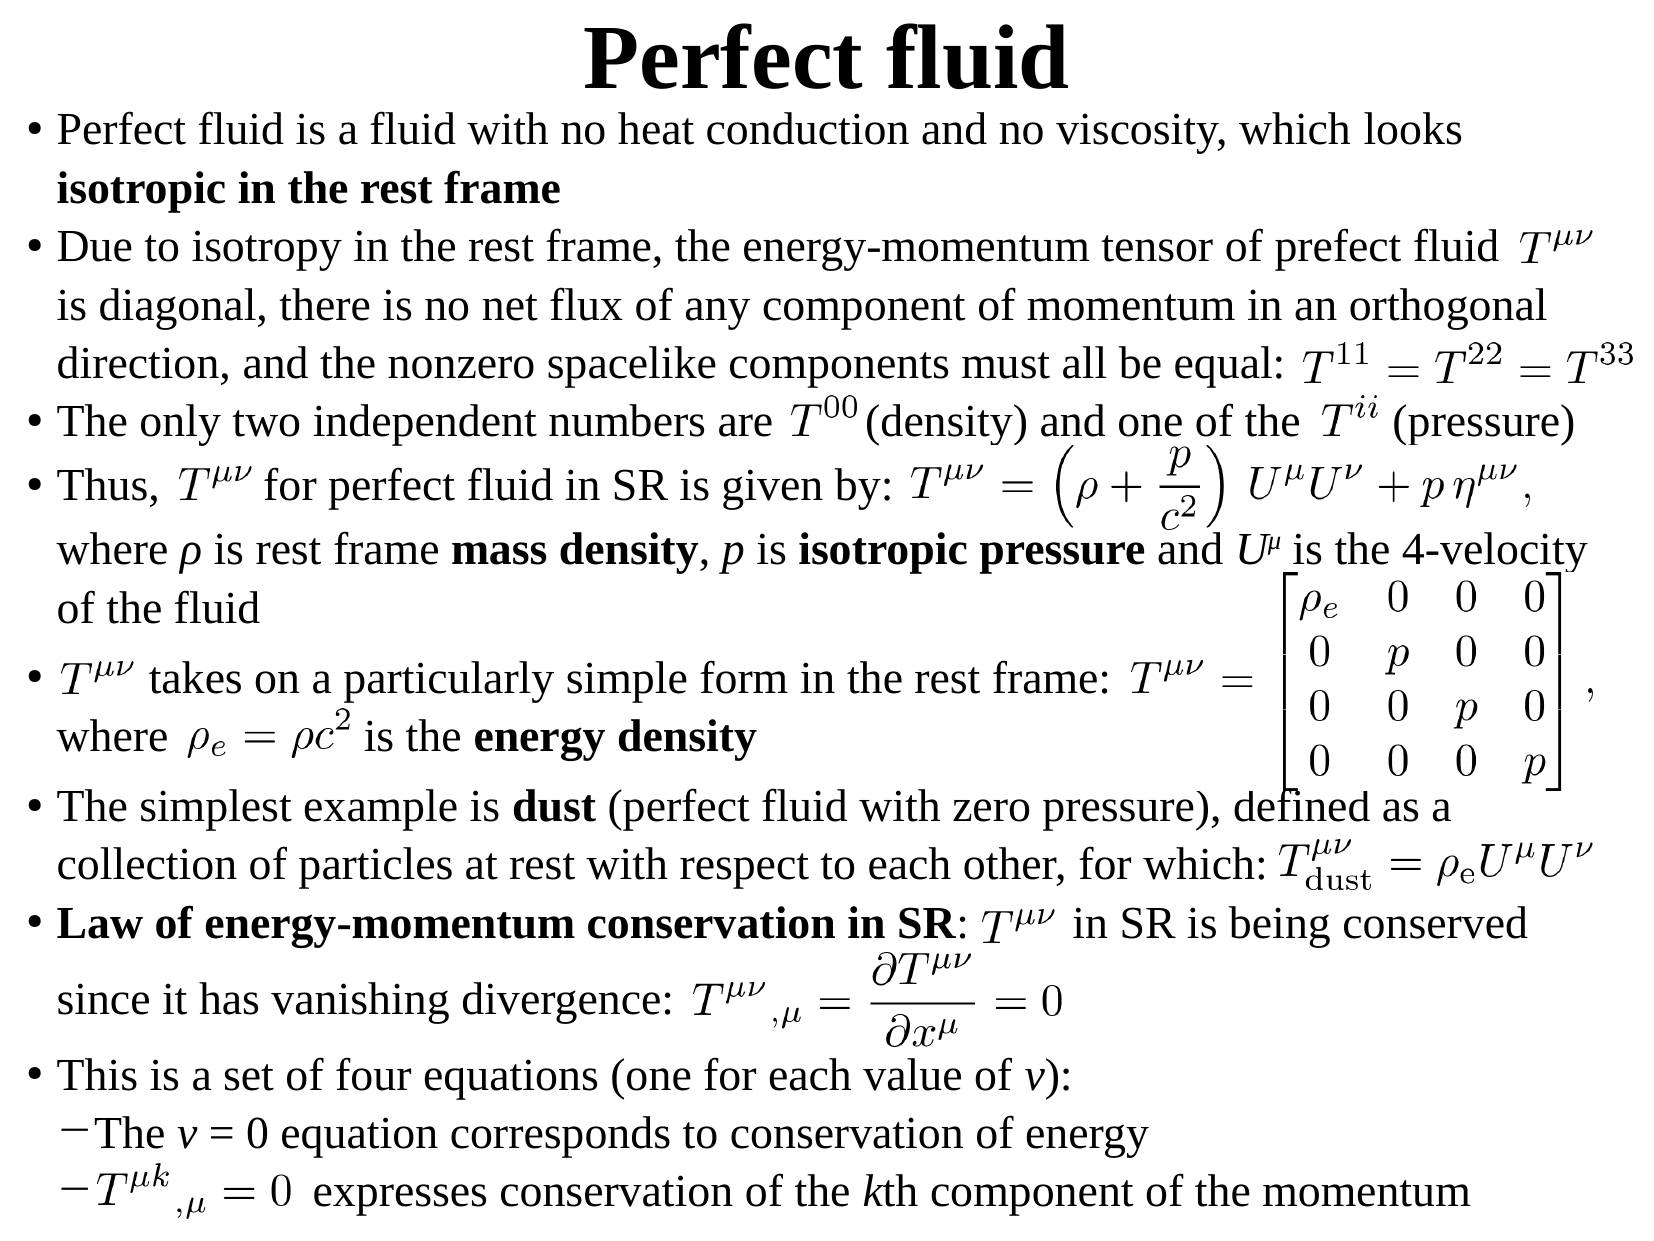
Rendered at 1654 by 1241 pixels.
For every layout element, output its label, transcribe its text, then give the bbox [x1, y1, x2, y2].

picture [981, 909, 1055, 943]
picture [790, 395, 857, 436]
picture [187, 708, 350, 758]
title Perfect fluid [82, 6, 1571, 96]
picture [96, 1163, 291, 1219]
picture [910, 445, 1530, 530]
list Perfect fluid is a fluid with no heat conduction and no viscosity, which looks isotropic in the rest frame Due to isotropy in the rest frame, the energy-momentum tensor of prefect fluid is diagonal, there is no net flux of any component of momentum in an orthogonal direction, and the nonzero spacelike components must all be equal: The only two independent numbers are (density) and one of the (pressure) Thus, for perfect fluid in SR is given by: where ρ is rest frame mass density, p is isotropic pressure and Uμ is the 4-velocity of the fluid takes on a particularly simple form in the rest frame: where is the energy density The simplest example is dust (perfect fluid with zero pressure), defined as a collection of particles at rest with respect to each other, for which: Law of energy-momentum conservation in SR: in SR is being conserved since it has vanishing divergence: This is a set of four equations (one for each value of ν): The ν = 0 equation corresponds to conservation of energy expresses conservation of the kth component of the momentum [26, 96, 1614, 1217]
picture [1519, 230, 1593, 263]
picture [60, 661, 134, 694]
picture [1302, 342, 1633, 383]
picture [178, 466, 252, 500]
picture [1321, 395, 1378, 436]
picture [692, 951, 1062, 1047]
picture [1130, 572, 1593, 791]
picture [1278, 839, 1593, 890]
